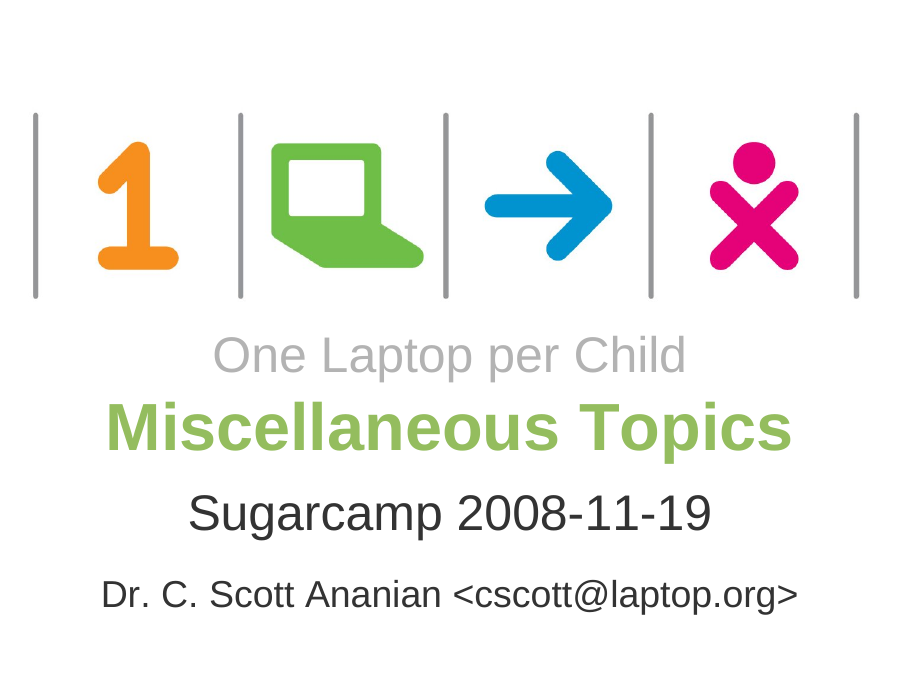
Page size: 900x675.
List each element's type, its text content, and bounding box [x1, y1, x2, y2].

text_box One Laptop per Child [197, 317, 703, 389]
title Miscellaneous Topics [45, 389, 855, 488]
picture [0, 69, 900, 345]
text_box Sugarcamp 2008-11-19 Dr. C. Scott Ananian <cscott@laptop.org> [0, 412, 900, 670]
